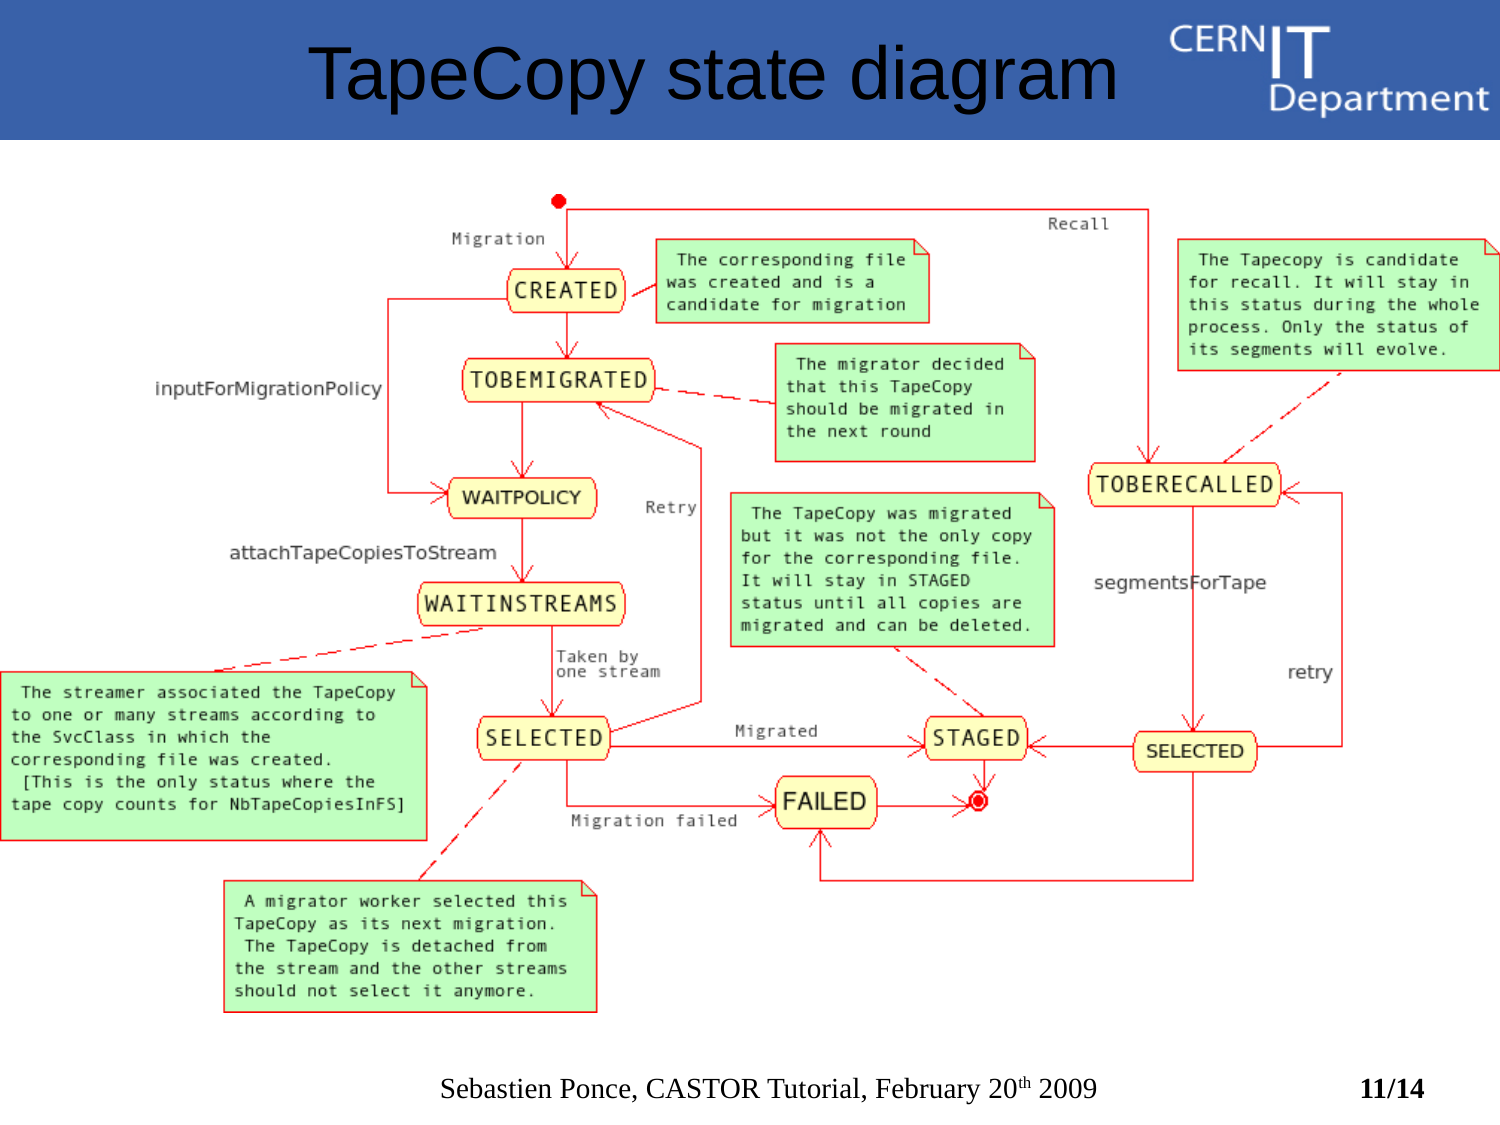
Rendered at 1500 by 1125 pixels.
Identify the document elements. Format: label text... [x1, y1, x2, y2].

picture [0, 194, 1500, 1013]
picture [0, 0, 1500, 140]
title TapeCopy state diagram [132, 23, 1296, 123]
